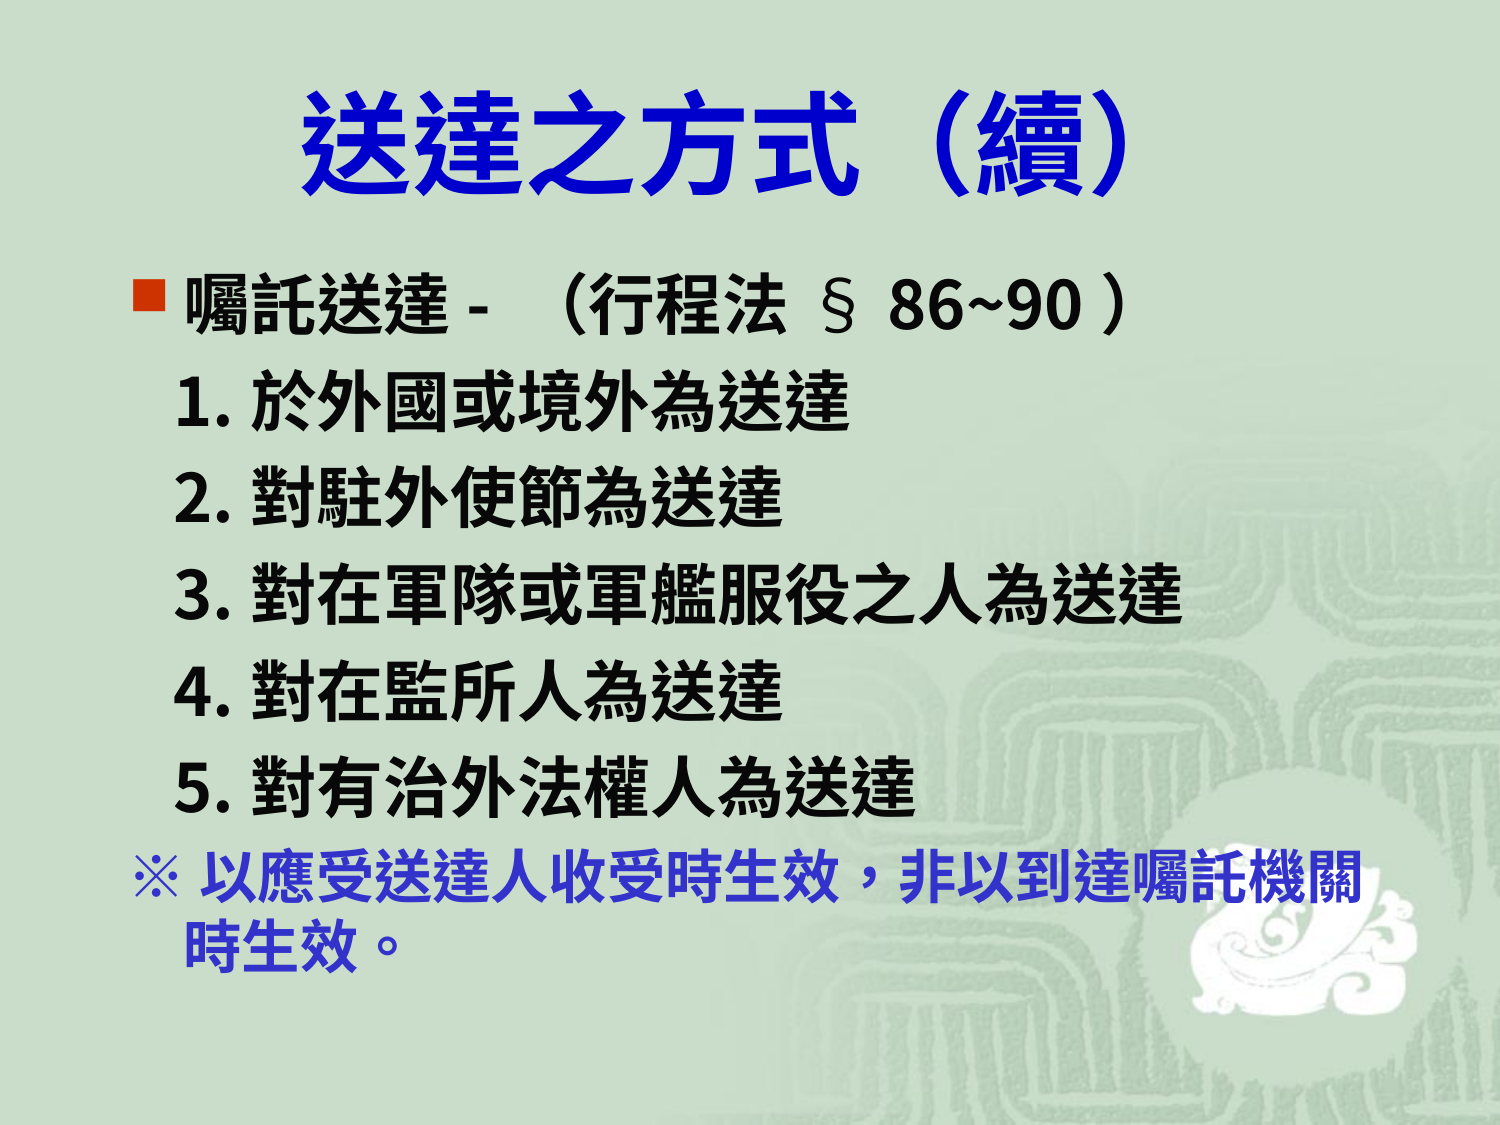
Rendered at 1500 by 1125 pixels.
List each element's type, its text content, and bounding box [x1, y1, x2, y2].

picture [0, 0, 1500, 1125]
title 送達之方式（續） [112, 66, 1388, 217]
list 囑託送達- （行程法§ 86~90） 1.於外國或境外為送達 2.對駐外使節為送達 3.對在軍隊或軍艦服役之人為送達 4.對在監所人為送達 5.對有治外法權人為送達 ※以應受送達人收受時生效，非以到達囑託機關時生效。 [112, 255, 1388, 1000]
